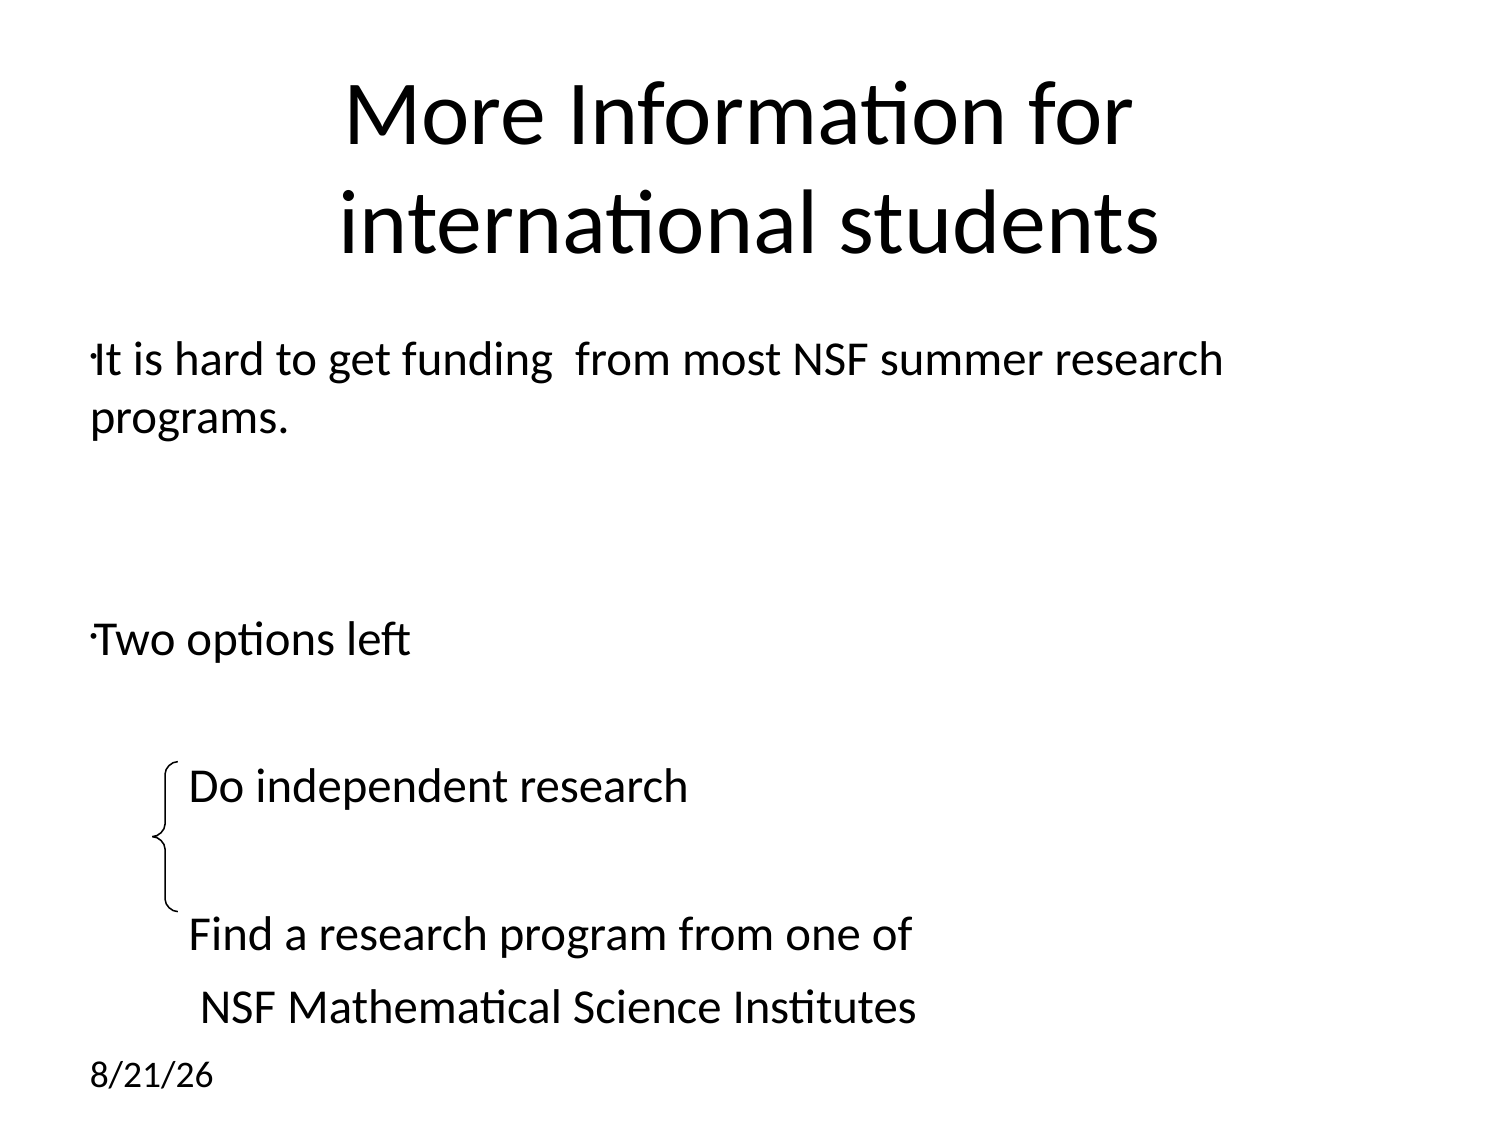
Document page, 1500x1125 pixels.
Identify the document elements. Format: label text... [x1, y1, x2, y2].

title More Information for international students [75, 45, 1425, 233]
list It is hard to get funding from most NSF summer research programs. Two options left Do independent research Find a research program from one of NSF Mathematical Science Institutes [75, 262, 1425, 1125]
